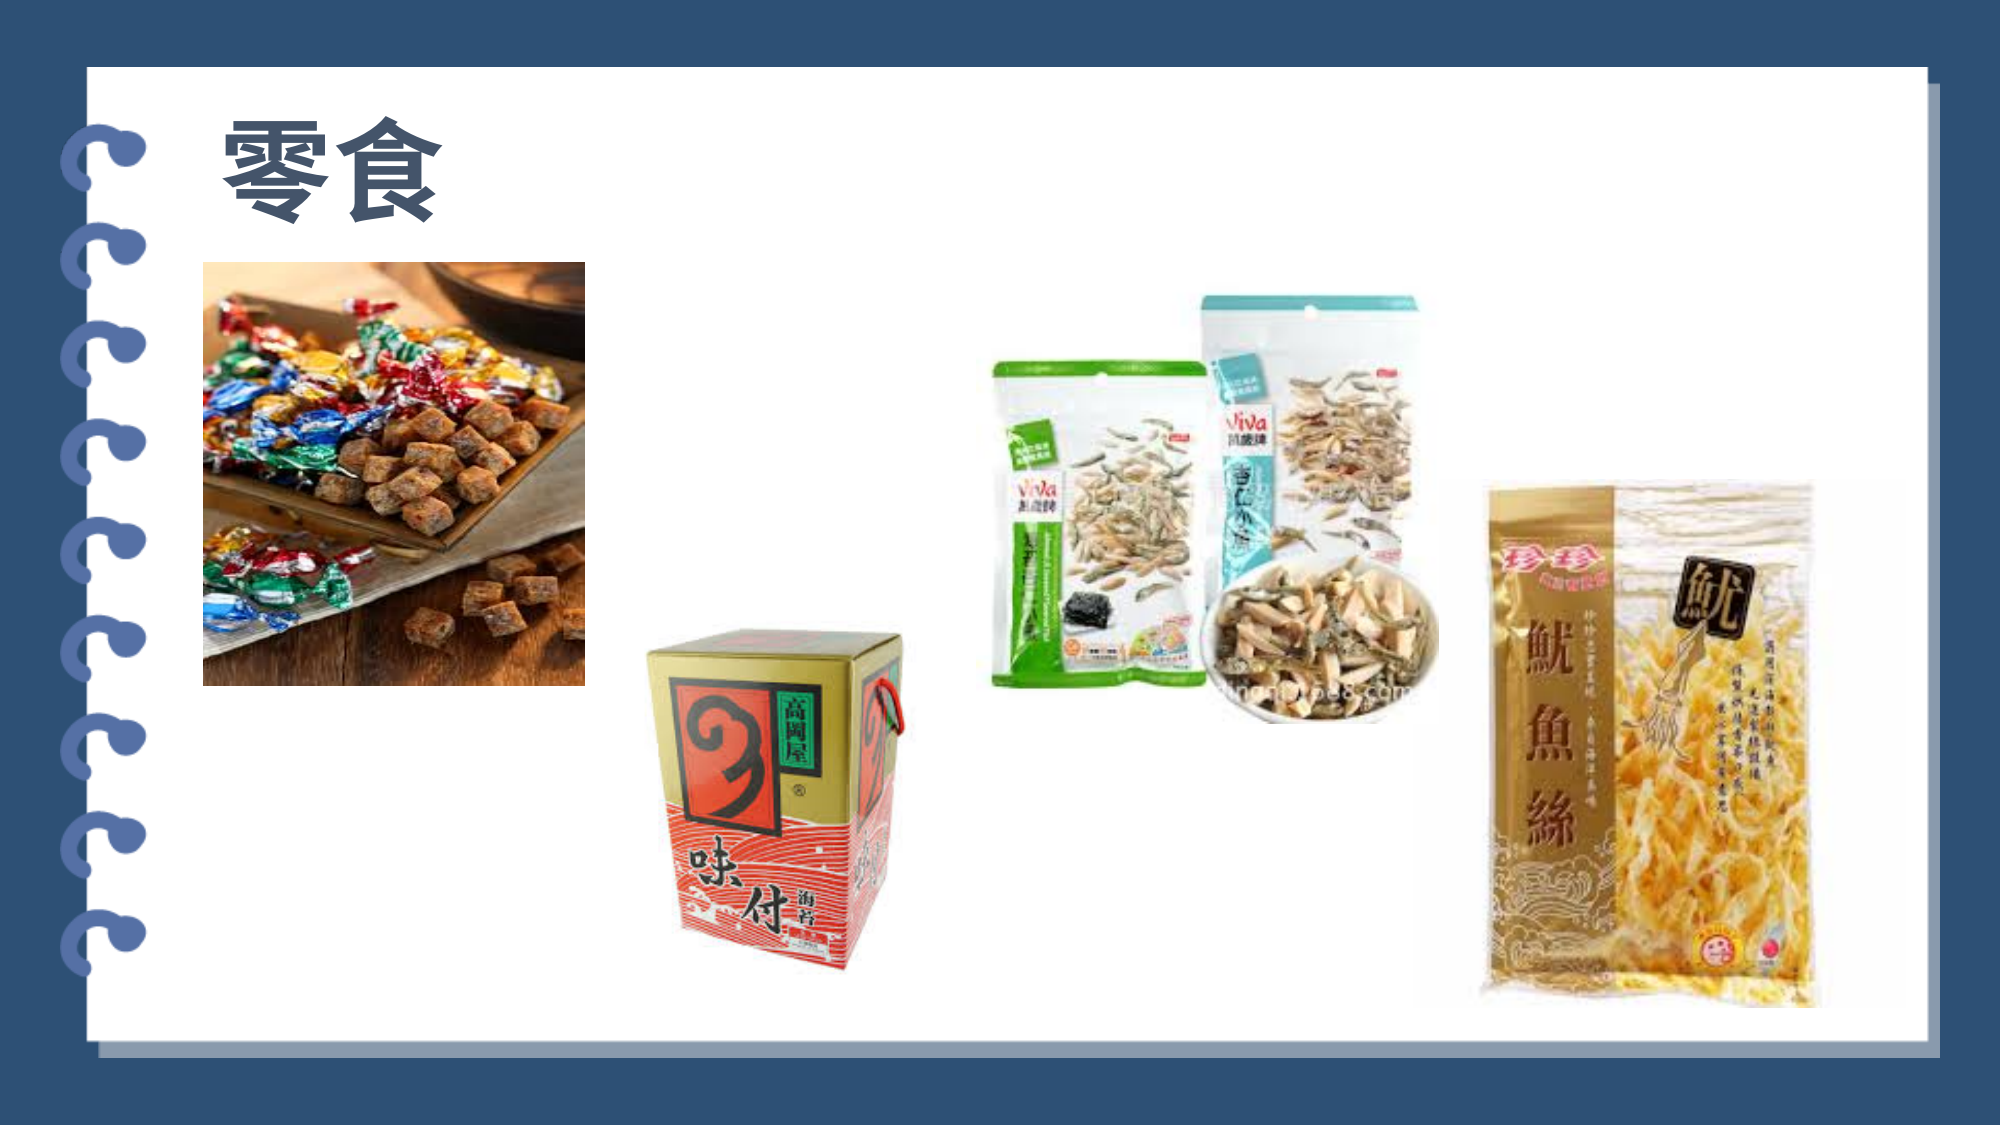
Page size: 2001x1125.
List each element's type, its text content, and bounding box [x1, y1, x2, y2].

picture [60, 67, 1940, 1058]
text_box [0, 0, 2000, 1125]
text_box 零食 [205, 93, 1528, 236]
